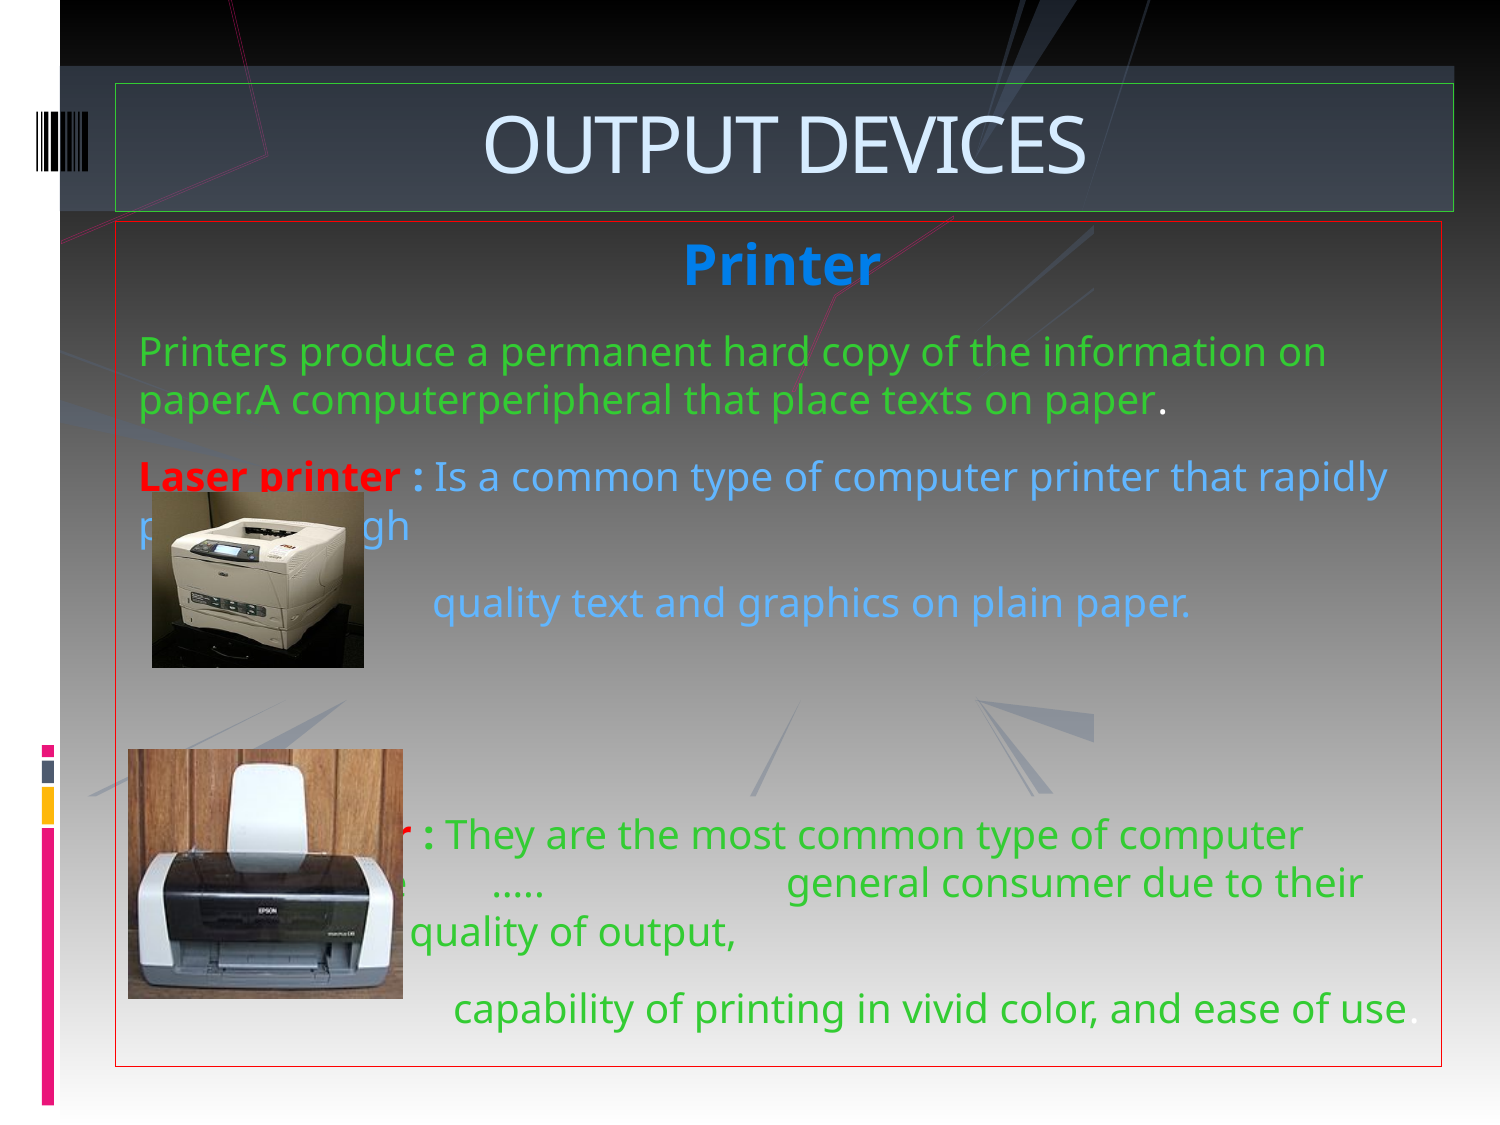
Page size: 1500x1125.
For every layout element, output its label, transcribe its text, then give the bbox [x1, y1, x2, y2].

title OUTPUT DEVICES [115, 83, 1454, 212]
picture [152, 492, 364, 668]
picture [128, 749, 403, 999]
list Printer Printers produce a permanent hard copy of the information on paper.A computerperipheral that place texts on paper. Laser printer : Is a common type of computer printer that rapidly produces high quality text and graphics on plain paper. Inkjet printer : They are the most common type of computer printer for the ….. general consumer due to their low cost, high quality of output, capability of printing in vivid color, and ease of use. [115, 221, 1442, 1067]
